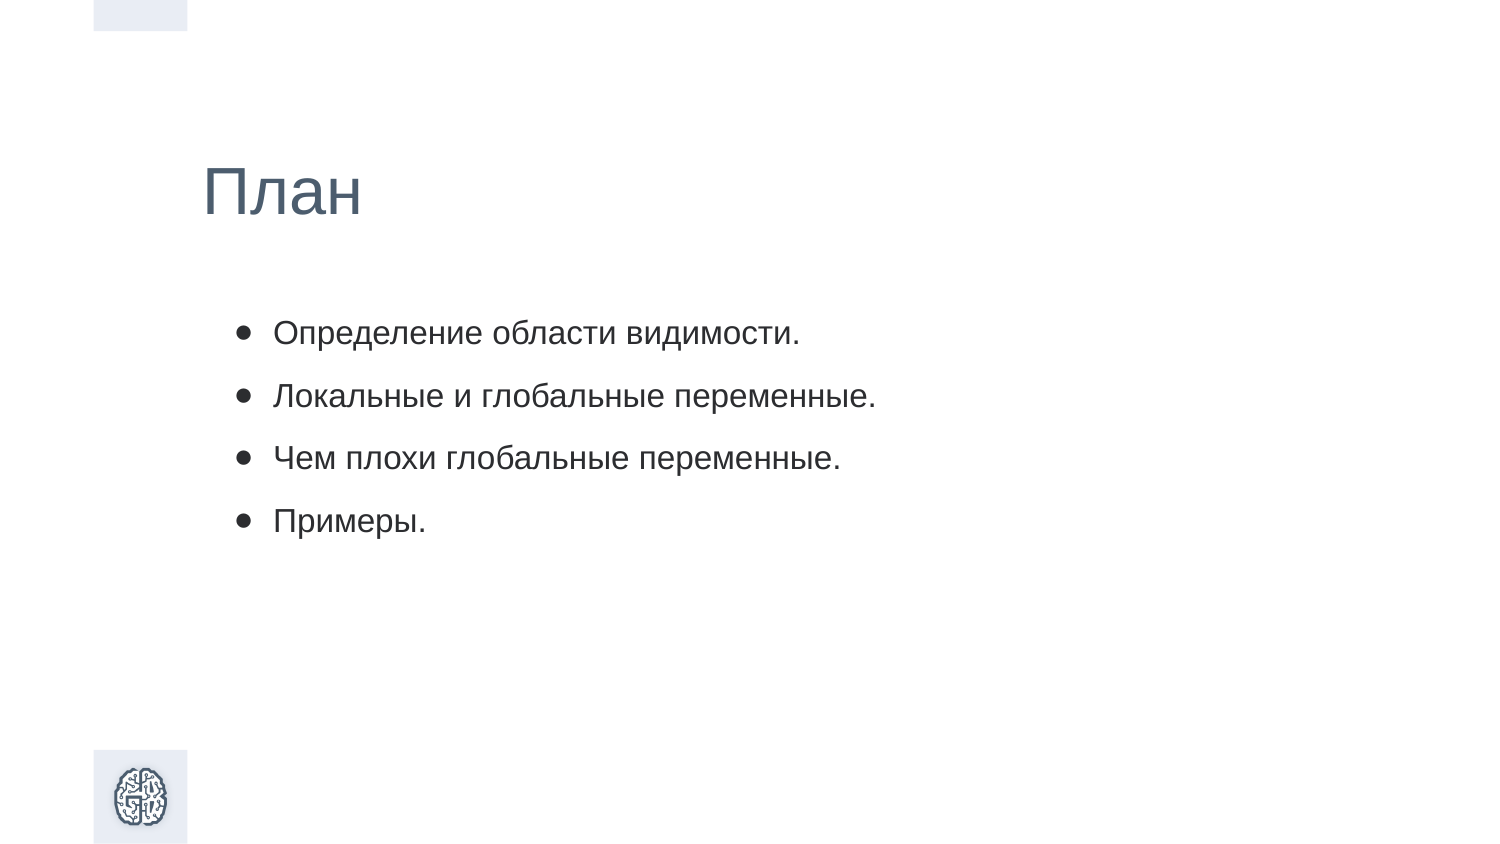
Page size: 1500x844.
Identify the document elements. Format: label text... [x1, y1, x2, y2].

text_box Чем плохи глобальные переменные. [187, 409, 1312, 472]
picture [106, 760, 175, 834]
text_box Определение области видимости. [187, 284, 1312, 358]
text_box Примеры. [187, 472, 1312, 546]
text_box План [187, 93, 1312, 282]
text_box Локальные и глобальные переменные. [187, 358, 1312, 409]
